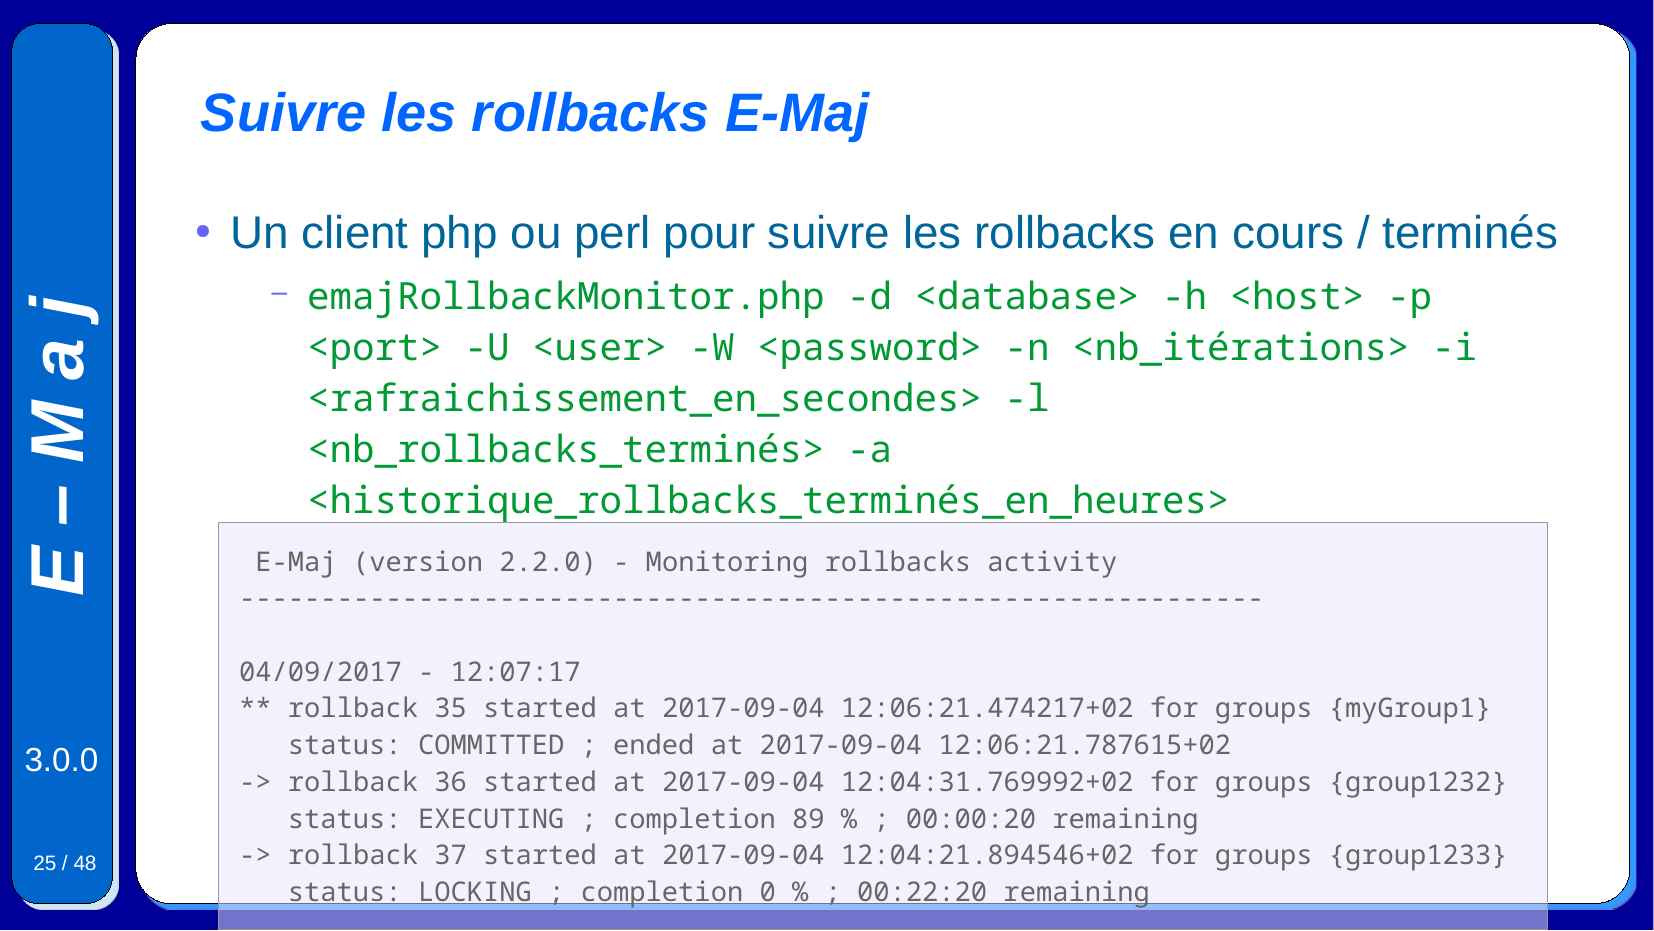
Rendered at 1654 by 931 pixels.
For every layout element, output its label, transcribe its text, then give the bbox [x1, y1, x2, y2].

title Suivre les rollbacks E-Maj [200, 34, 1575, 191]
text_box E-Maj (version 2.2.0) - Monitoring rollbacks activity --------------------------------------------------------------- 04/09/2017 - 12:07:17 ** rollback 35 started at 2017-09-04 12:06:21.474217+02 for groups {myGroup1} status: COMMITTED ; ended at 2017-09-04 12:06:21.787615+02 -> rollback 36 started at 2017-09-04 12:04:31.769992+02 for groups {group1232} status: EXECUTING ; completion 89 % ; 00:00:20 remaining -> rollback 37 started at 2017-09-04 12:04:21.894546+02 for groups {group1233} status: LOCKING ; completion 0 % ; 00:22:20 remaining [218, 522, 1548, 878]
list Un client php ou perl pour suivre les rollbacks en cours / terminés emajRollbackMonitor.php -d <database> -h <host> -p <port> -U <user> -W <password> -n <nb_itérations> -i <rafraichissement_en_secondes> -l <nb_rollbacks_terminés> -a <historique_rollbacks_terminés_en_heures> [177, 206, 1587, 502]
